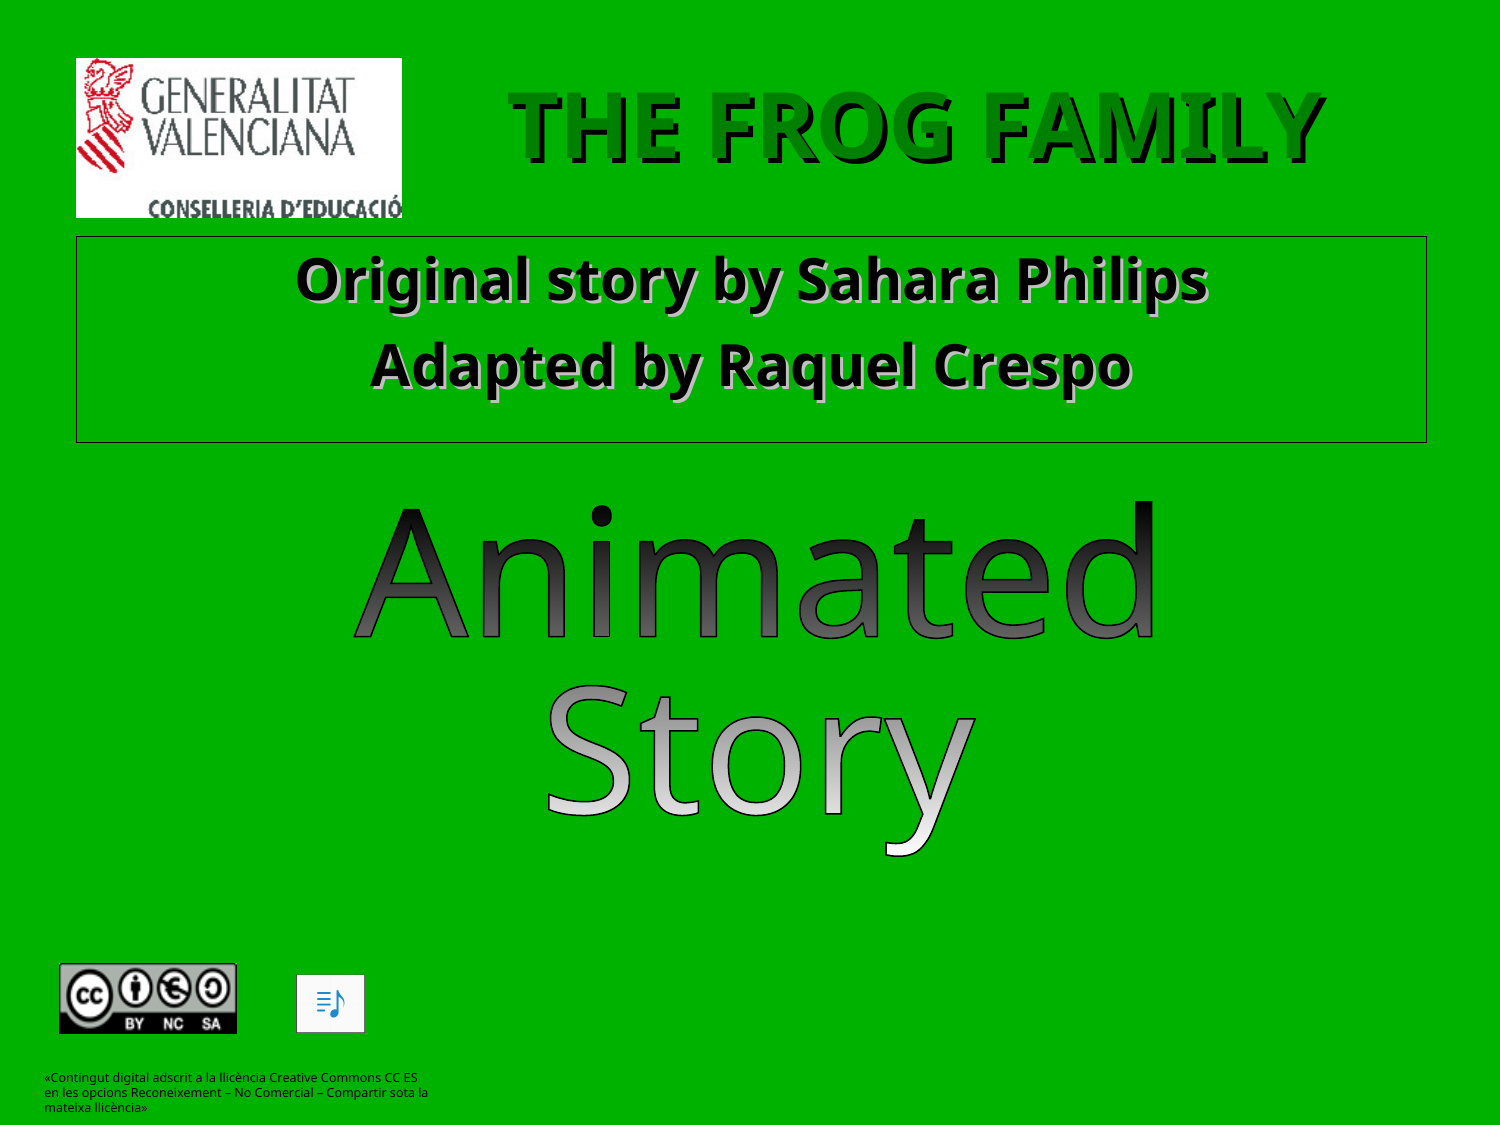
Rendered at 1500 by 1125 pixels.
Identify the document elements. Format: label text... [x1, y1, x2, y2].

text_box Animated Story [825, 717, 882, 814]
text_box Animated Story [884, 718, 976, 857]
text_box Animated Story [894, 519, 953, 639]
text_box Animated Story [548, 685, 630, 816]
text_box Animated Story [799, 540, 878, 639]
text_box [295, 973, 366, 1034]
text_box Animated Story [593, 541, 610, 637]
text_box Animated Story [1066, 501, 1152, 639]
picture [59, 963, 237, 1034]
text_box Animated Story [640, 697, 699, 816]
title THE FROG FAMILY [383, 21, 1447, 225]
text_box Animated Story [592, 505, 611, 526]
text_box Animated Story [483, 539, 565, 637]
text_box Animated Story [354, 509, 469, 637]
text_box Original story by Sahara Philips Adapted by Raquel Crespo [76, 236, 1427, 443]
text_box Animated Story [639, 539, 778, 637]
text_box Animated Story [712, 717, 801, 816]
text_box «Contingut digital adscrit a la llicència Creative Commons CC ES en les opcions Reconeixement – No Comercial – Compartir sota la mateixa llicència» [29, 1062, 473, 1125]
text_box Animated Story [966, 539, 1048, 639]
picture [76, 58, 402, 218]
